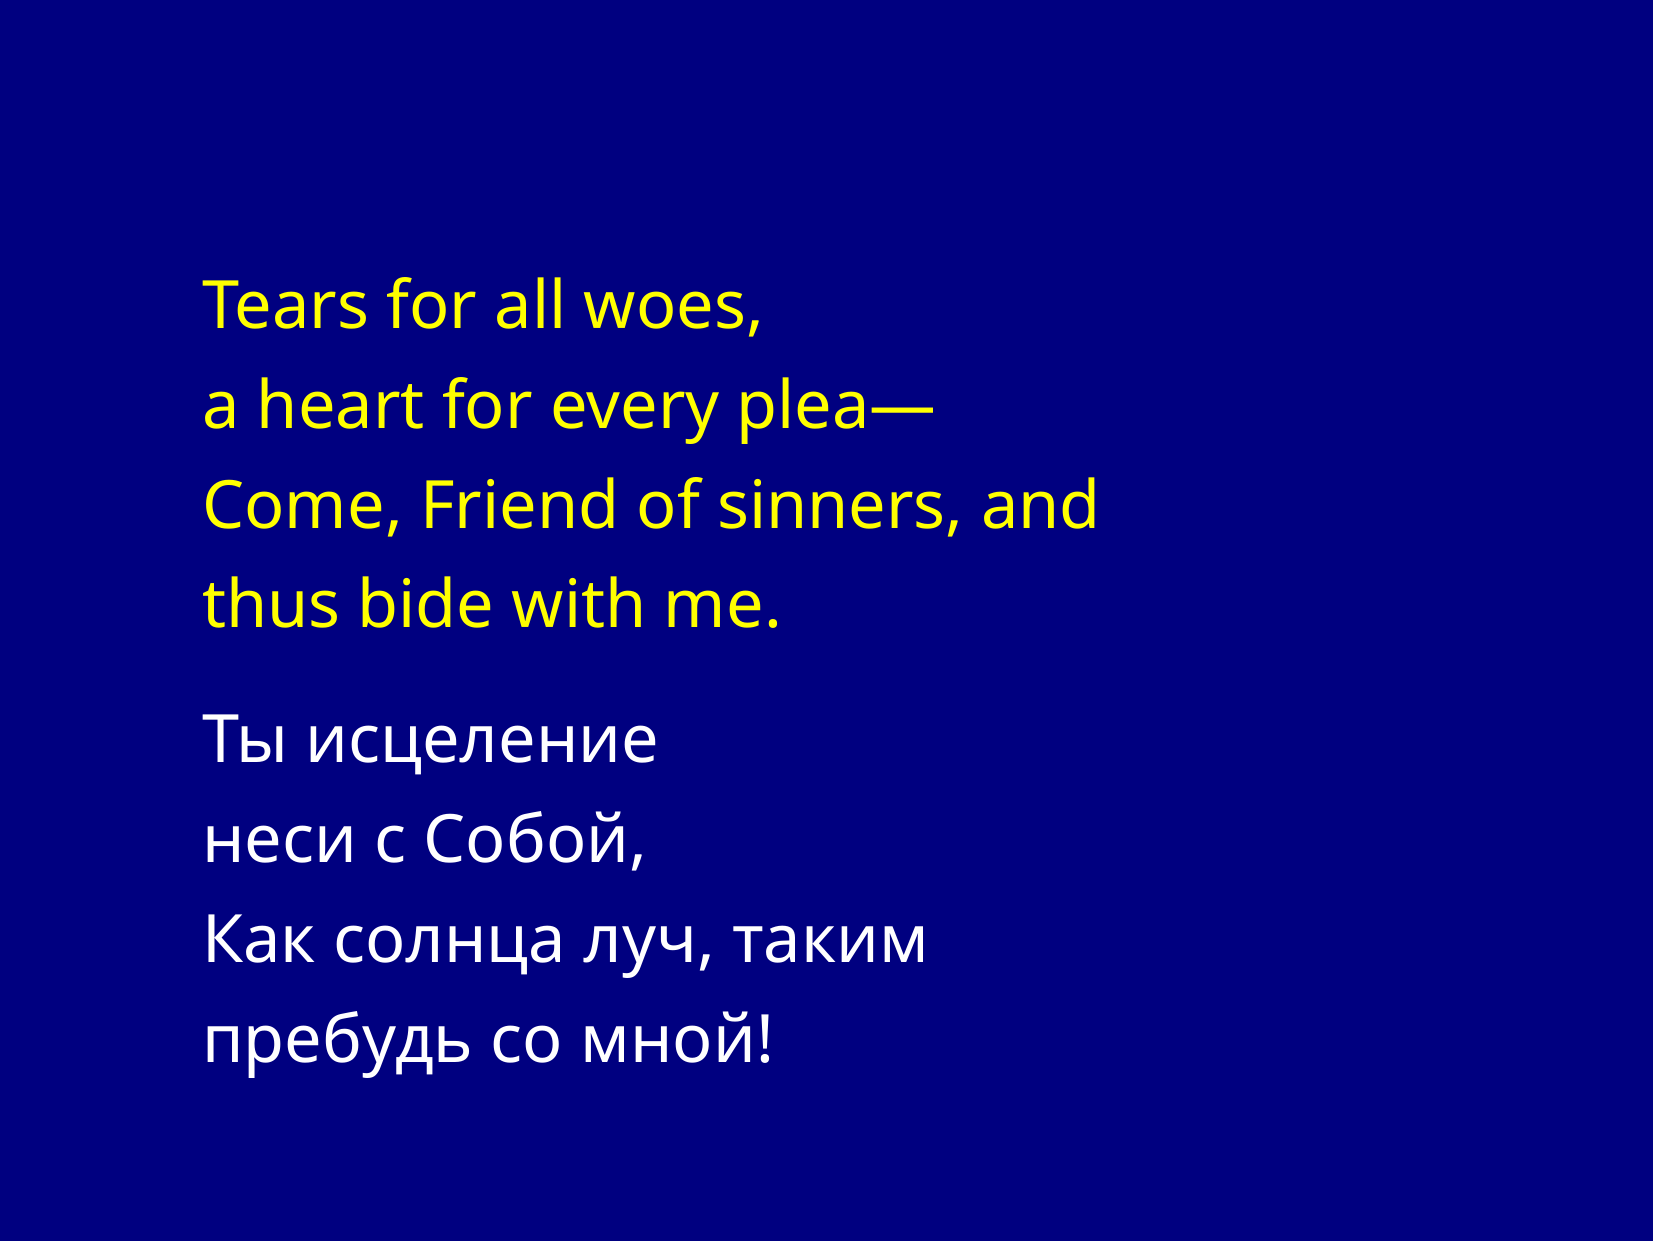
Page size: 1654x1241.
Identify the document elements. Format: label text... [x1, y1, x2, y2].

text_box Tears for all woes, a heart for every plea— Come, Friend of sinners, and thus bide with me. [75, 150, 1576, 638]
text_box Ты исцеление неси с Собой, Как солнца луч, таким пребудь со мной! [75, 675, 1576, 1163]
